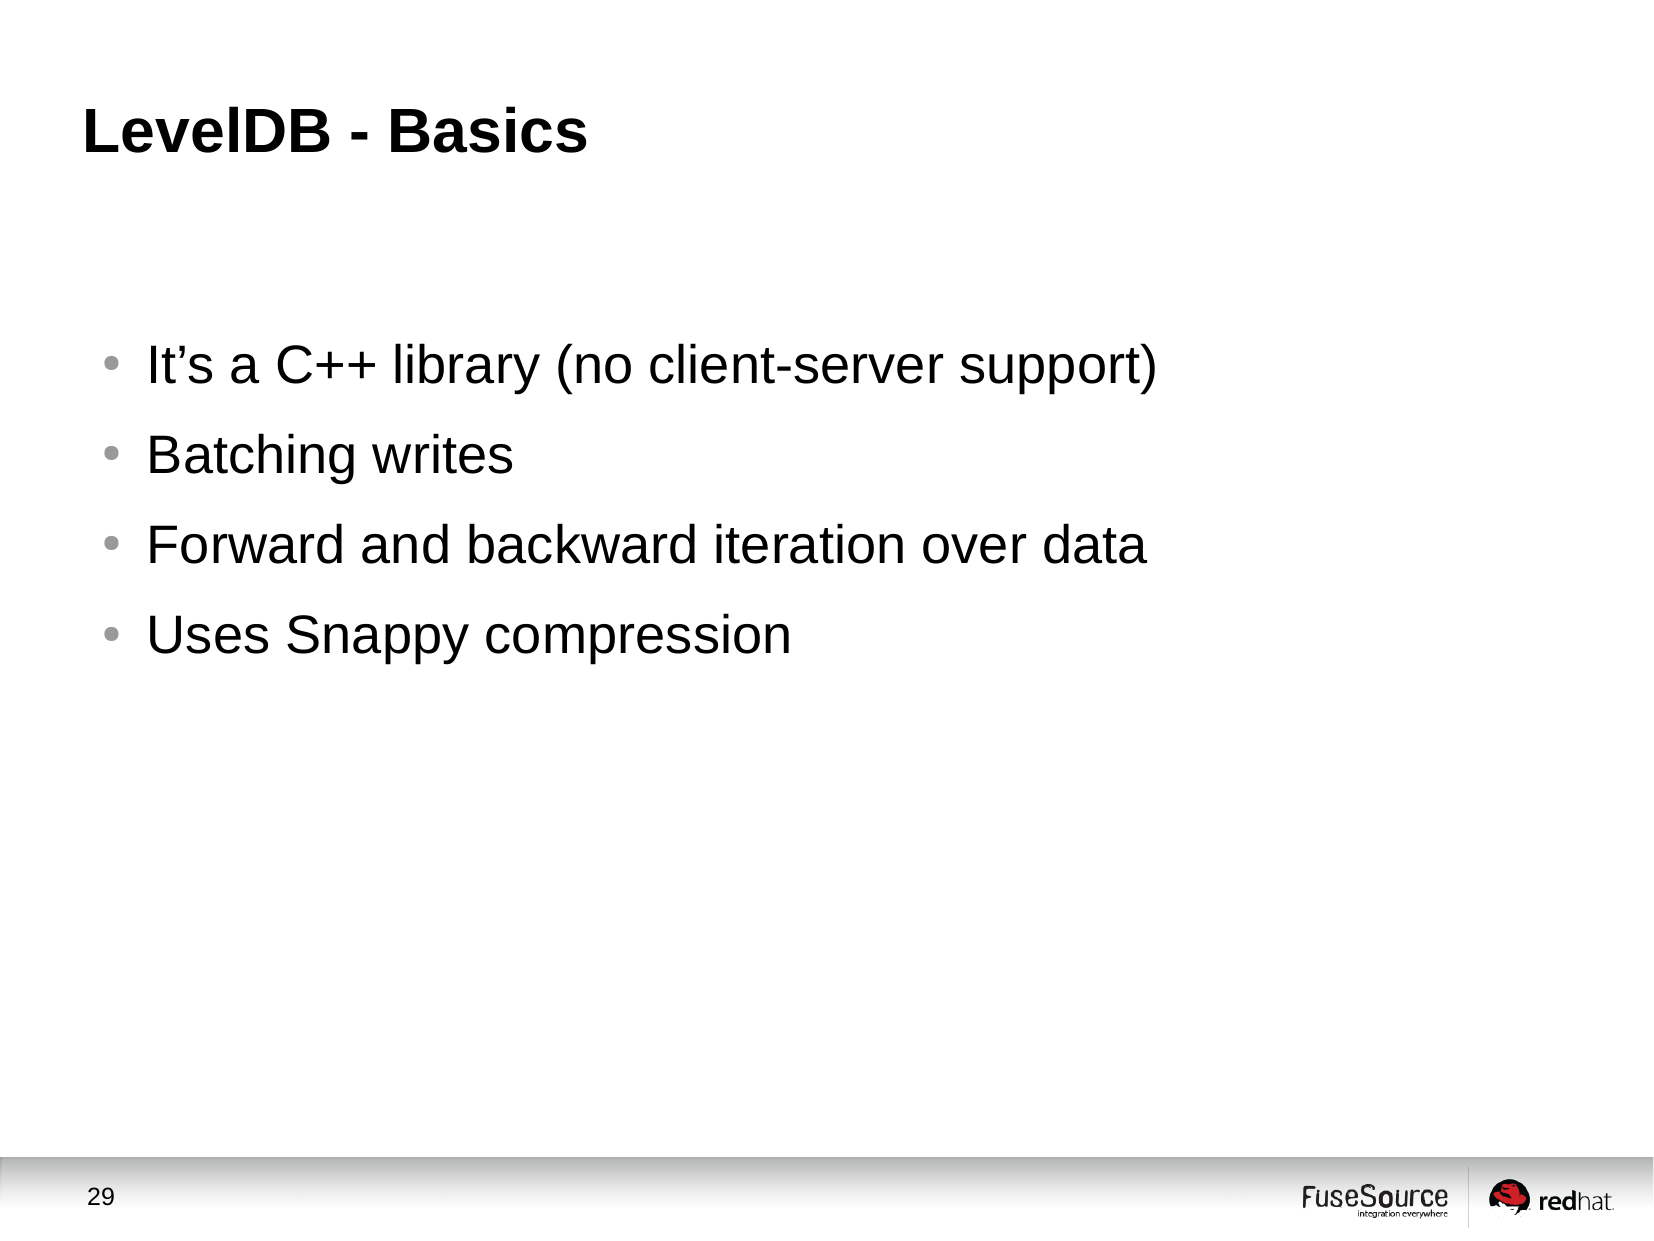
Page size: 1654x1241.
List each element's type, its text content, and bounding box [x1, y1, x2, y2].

picture [0, 1, 1654, 1241]
list It’s a C++ library (no client-server support) Batching writes Forward and backward iteration over data Uses Snappy compression [86, 244, 1576, 1039]
title LevelDB - Basics [82, 37, 1571, 226]
